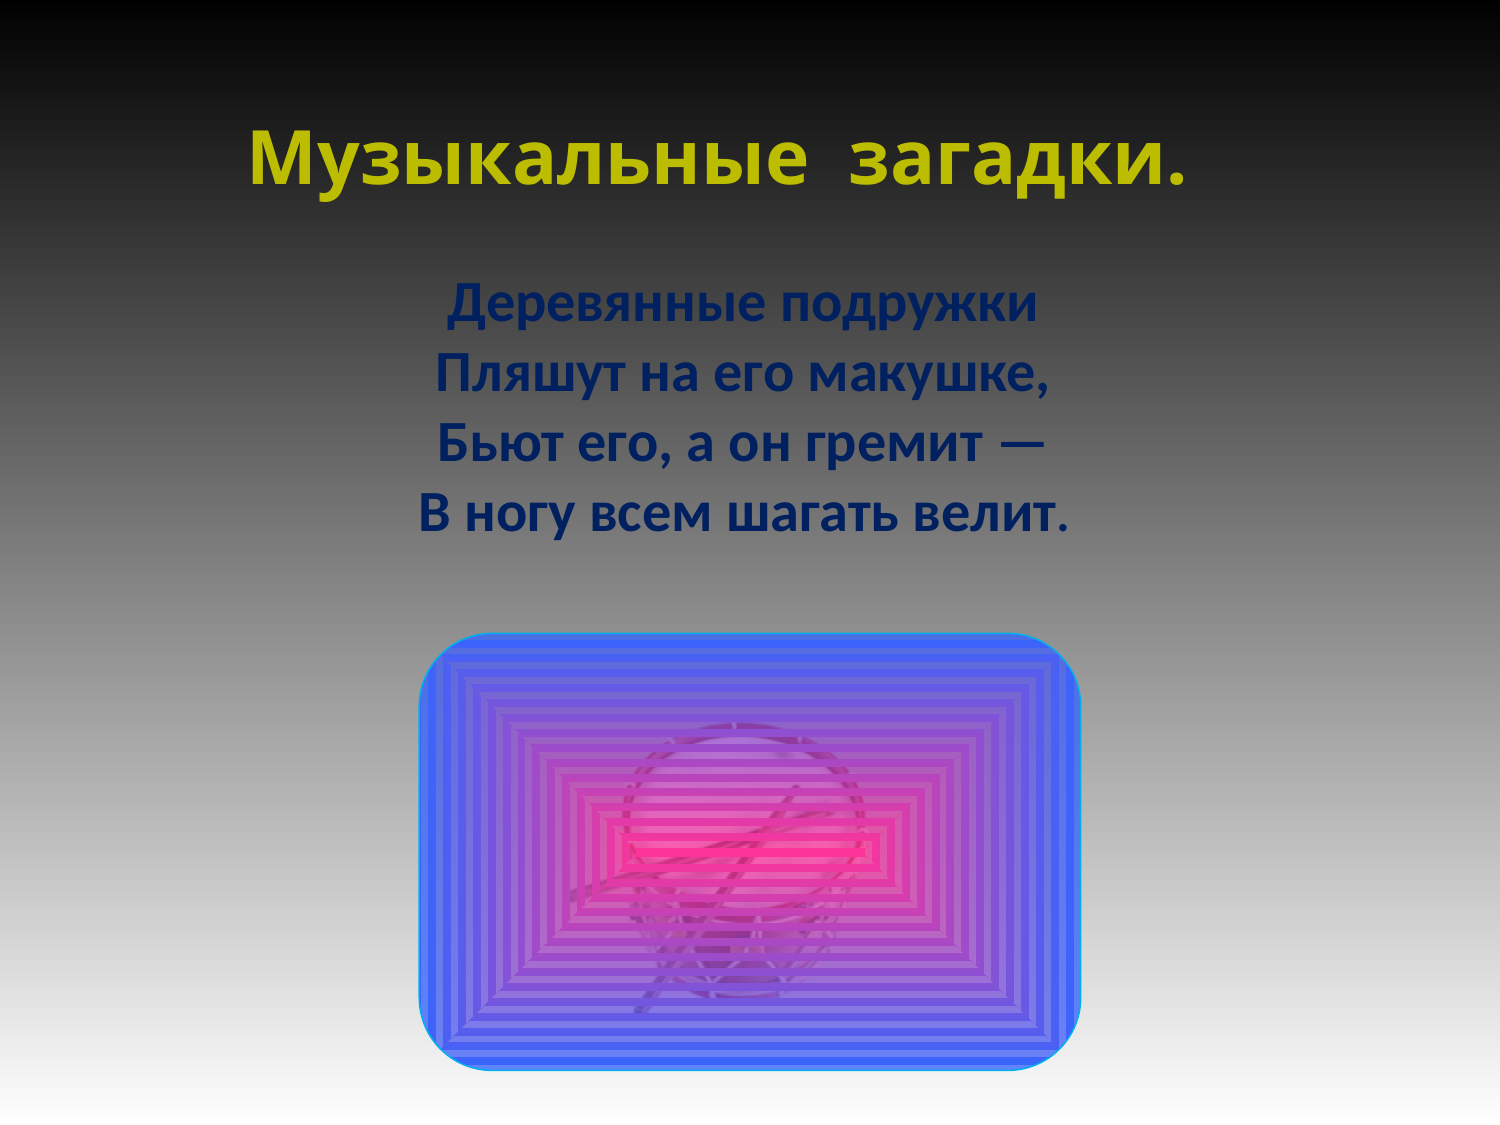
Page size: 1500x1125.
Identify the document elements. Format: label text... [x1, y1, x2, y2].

text_box Деревянные подружки Пляшут на его макушке, Бьют его, а он гремит — В ногу всем шагать велит. [360, 255, 1140, 596]
text_box [419, 633, 1081, 1071]
text_box Музыкальные загадки. [231, 101, 1204, 207]
